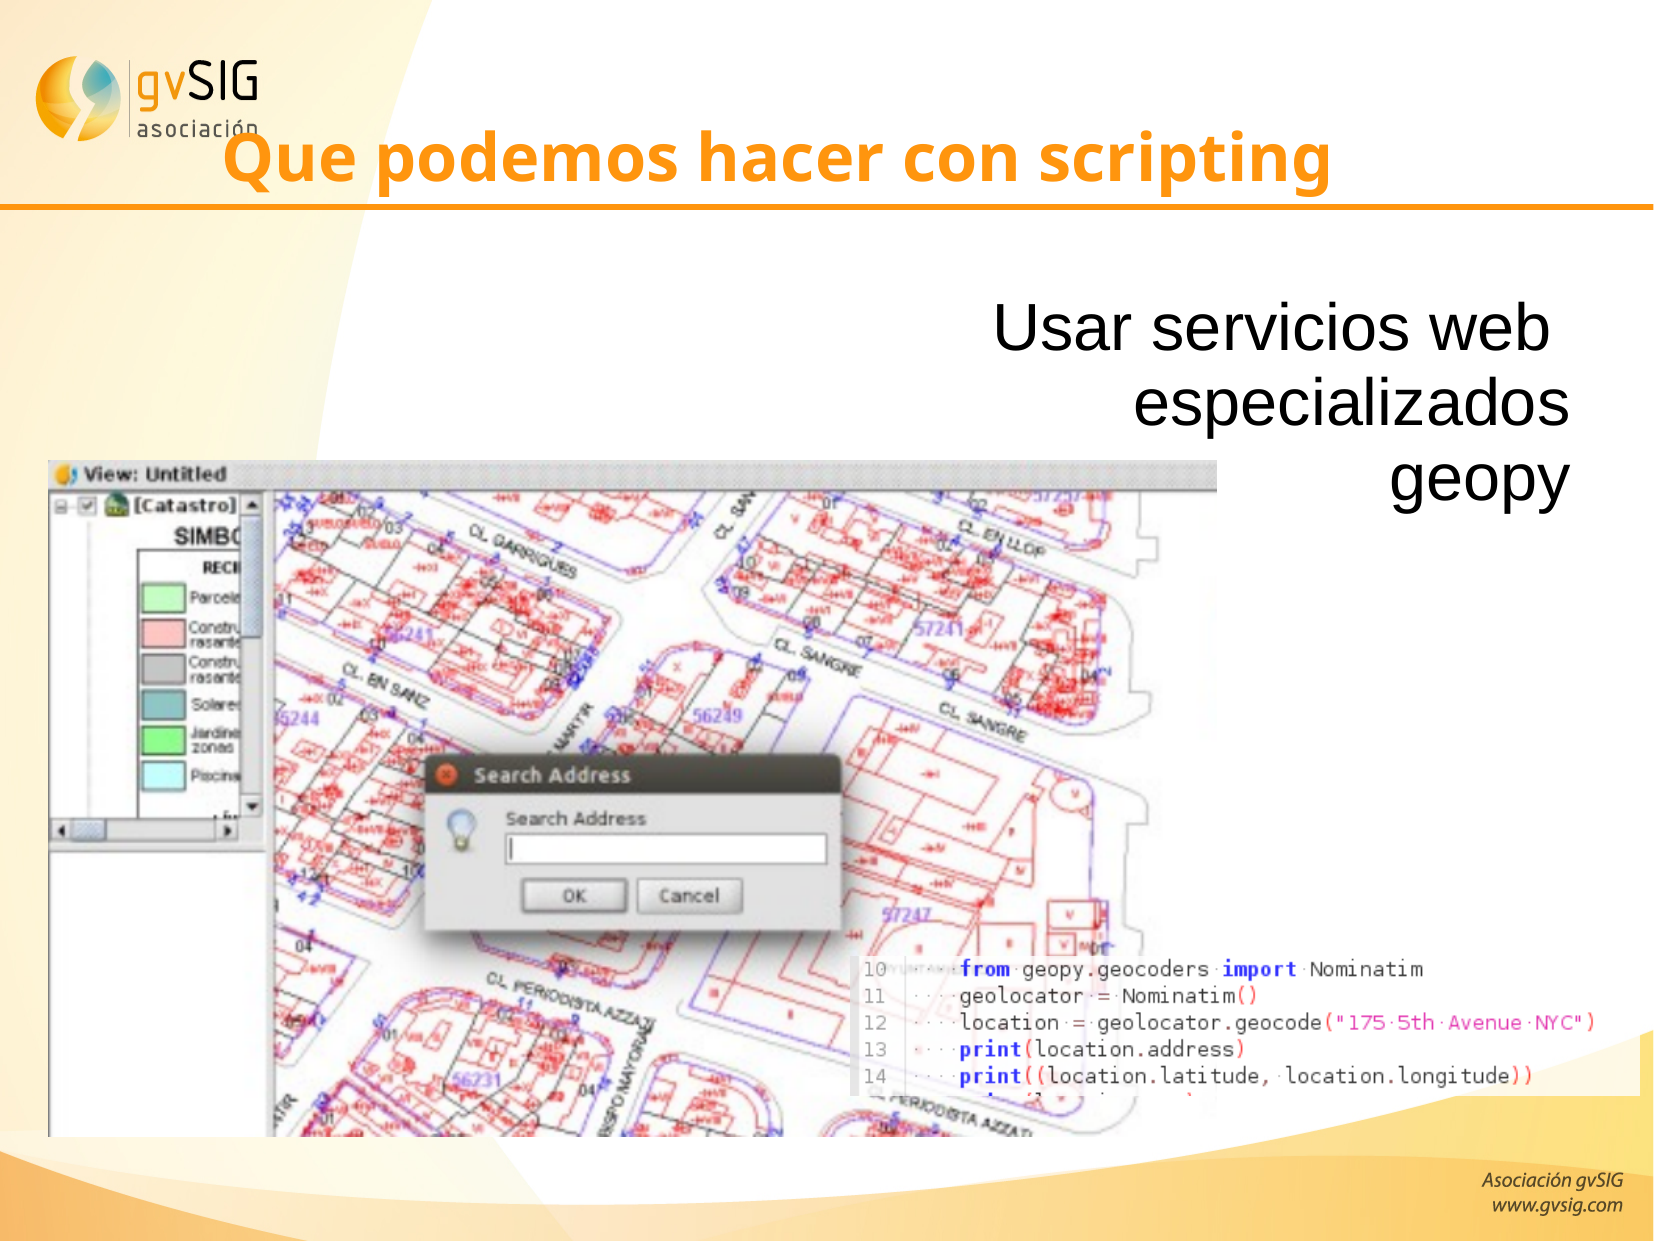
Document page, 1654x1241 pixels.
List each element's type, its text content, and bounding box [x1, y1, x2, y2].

title Que podemos hacer con scripting [0, 0, 1654, 207]
picture [0, 210, 1654, 1241]
subtitle Usar servicios web especializados geopy [82, 290, 1571, 1010]
